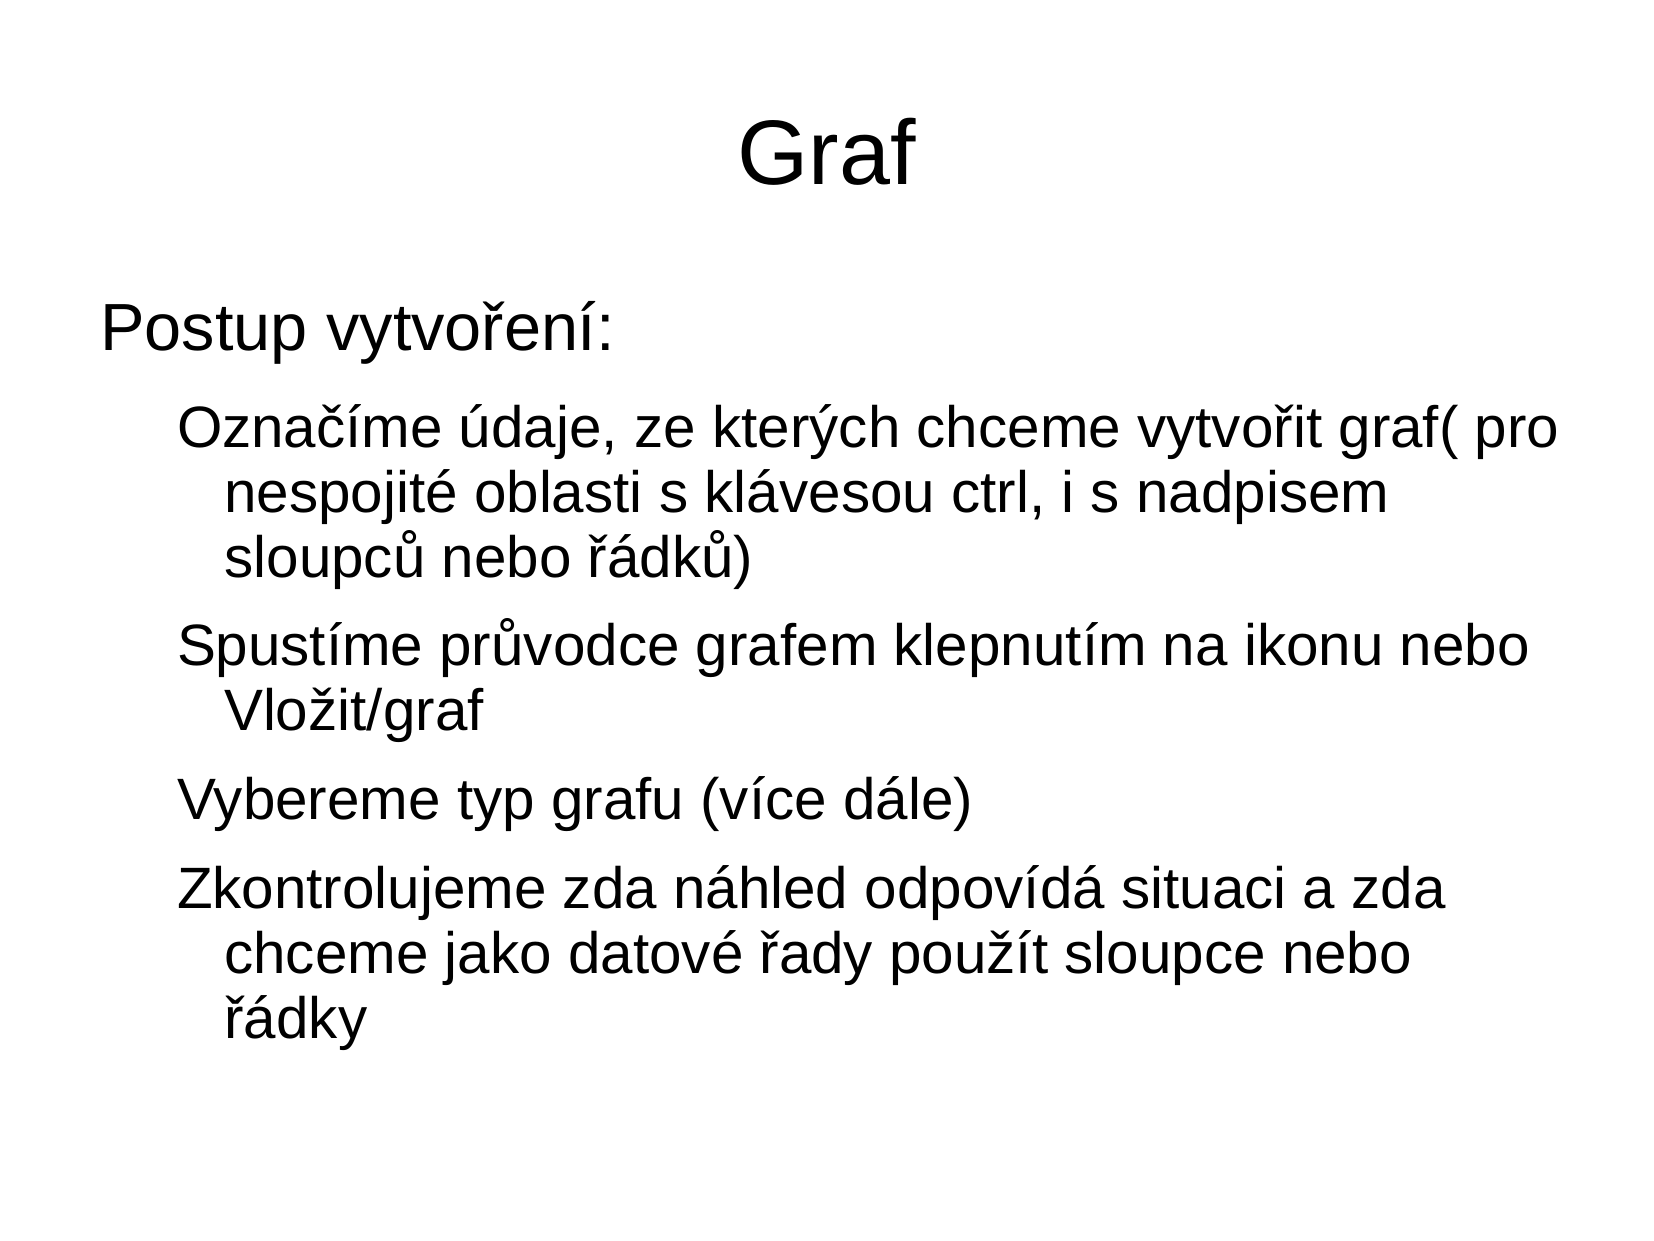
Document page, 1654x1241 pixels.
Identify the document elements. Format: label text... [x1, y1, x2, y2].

title Graf [82, 56, 1571, 250]
list Postup vytvoření: Označíme údaje, ze kterých chceme vytvořit graf( pro nespojité oblasti s klávesou ctrl, i s nadpisem sloupců nebo řádků) Spustíme průvodce grafem klepnutím na ikonu nebo Vložit/graf Vybereme typ grafu (více dále) Zkontrolujeme zda náhled odpovídá situaci a zda chceme jako datové řady použít sloupce nebo řádky [82, 290, 1571, 1094]
